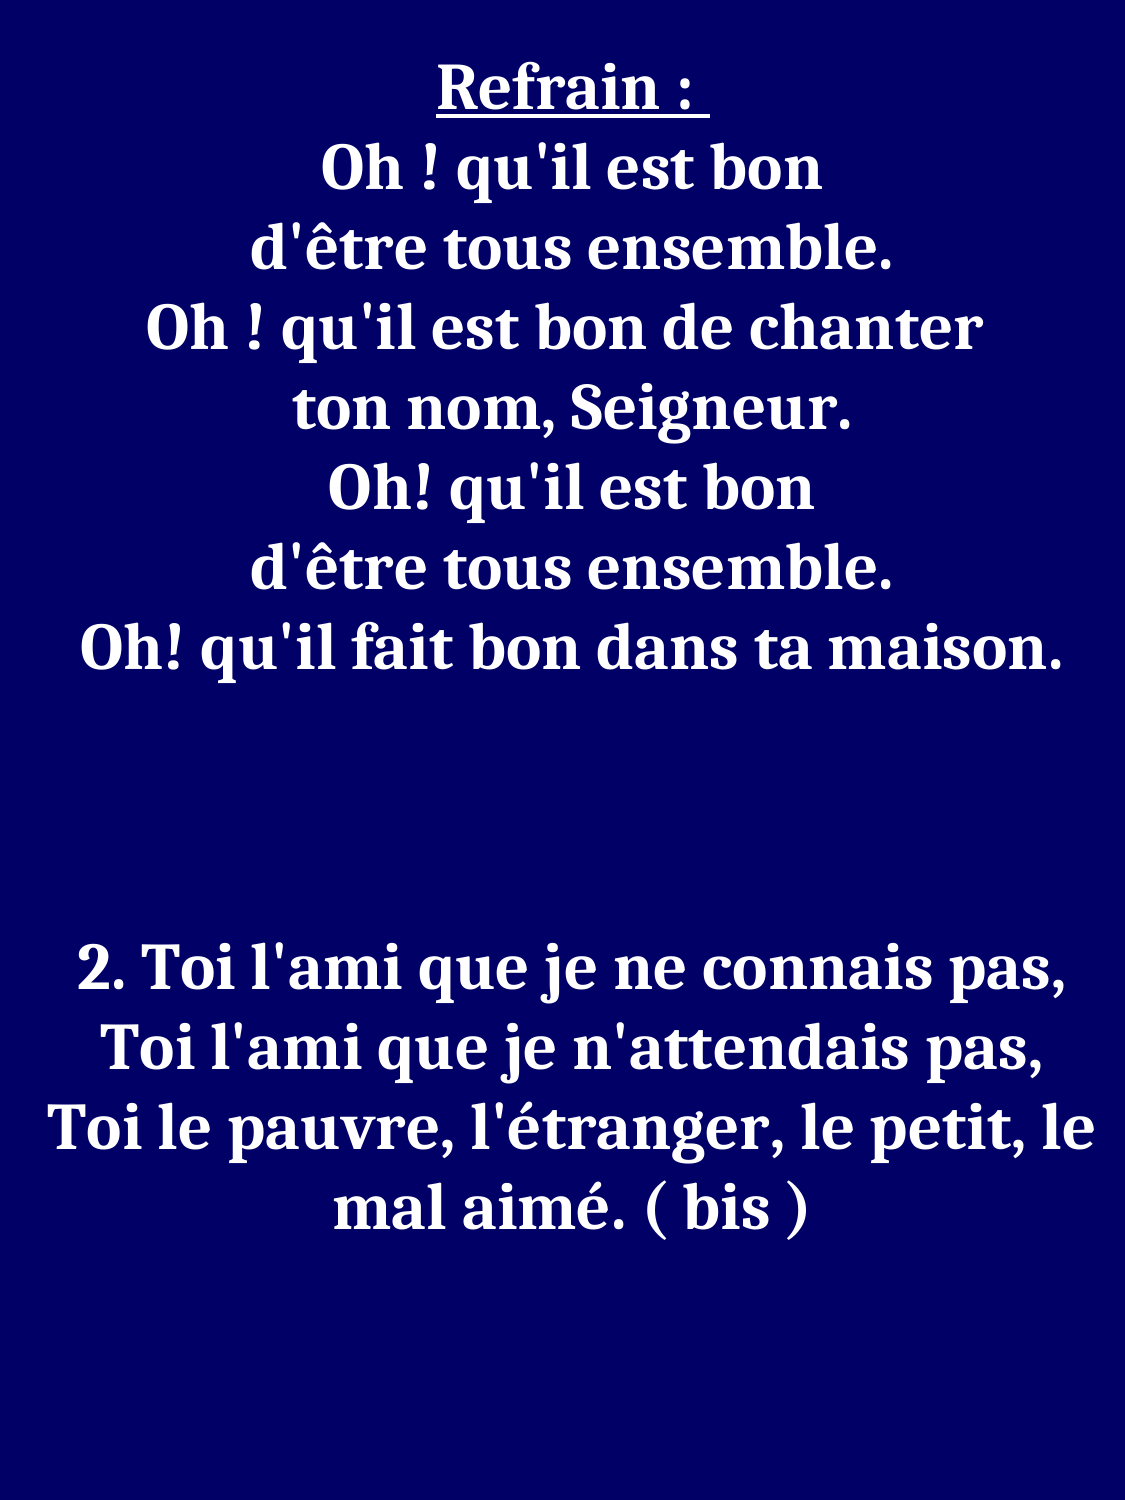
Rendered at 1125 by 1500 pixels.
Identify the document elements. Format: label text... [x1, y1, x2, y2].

text_box Refrain : Oh ! qu'il est bon d'être tous ensemble. Oh ! qu'il est bon de chanter ton nom, Seigneur. Oh! qu'il est bon d'être tous ensemble. Oh! qu'il fait bon dans ta maison. 2. Toi l'ami que je ne connais pas, Toi l'ami que je n'attendais pas, Toi le pauvre, l'étranger, le petit, le mal aimé. ( bis ) [0, 35, 1125, 1331]
